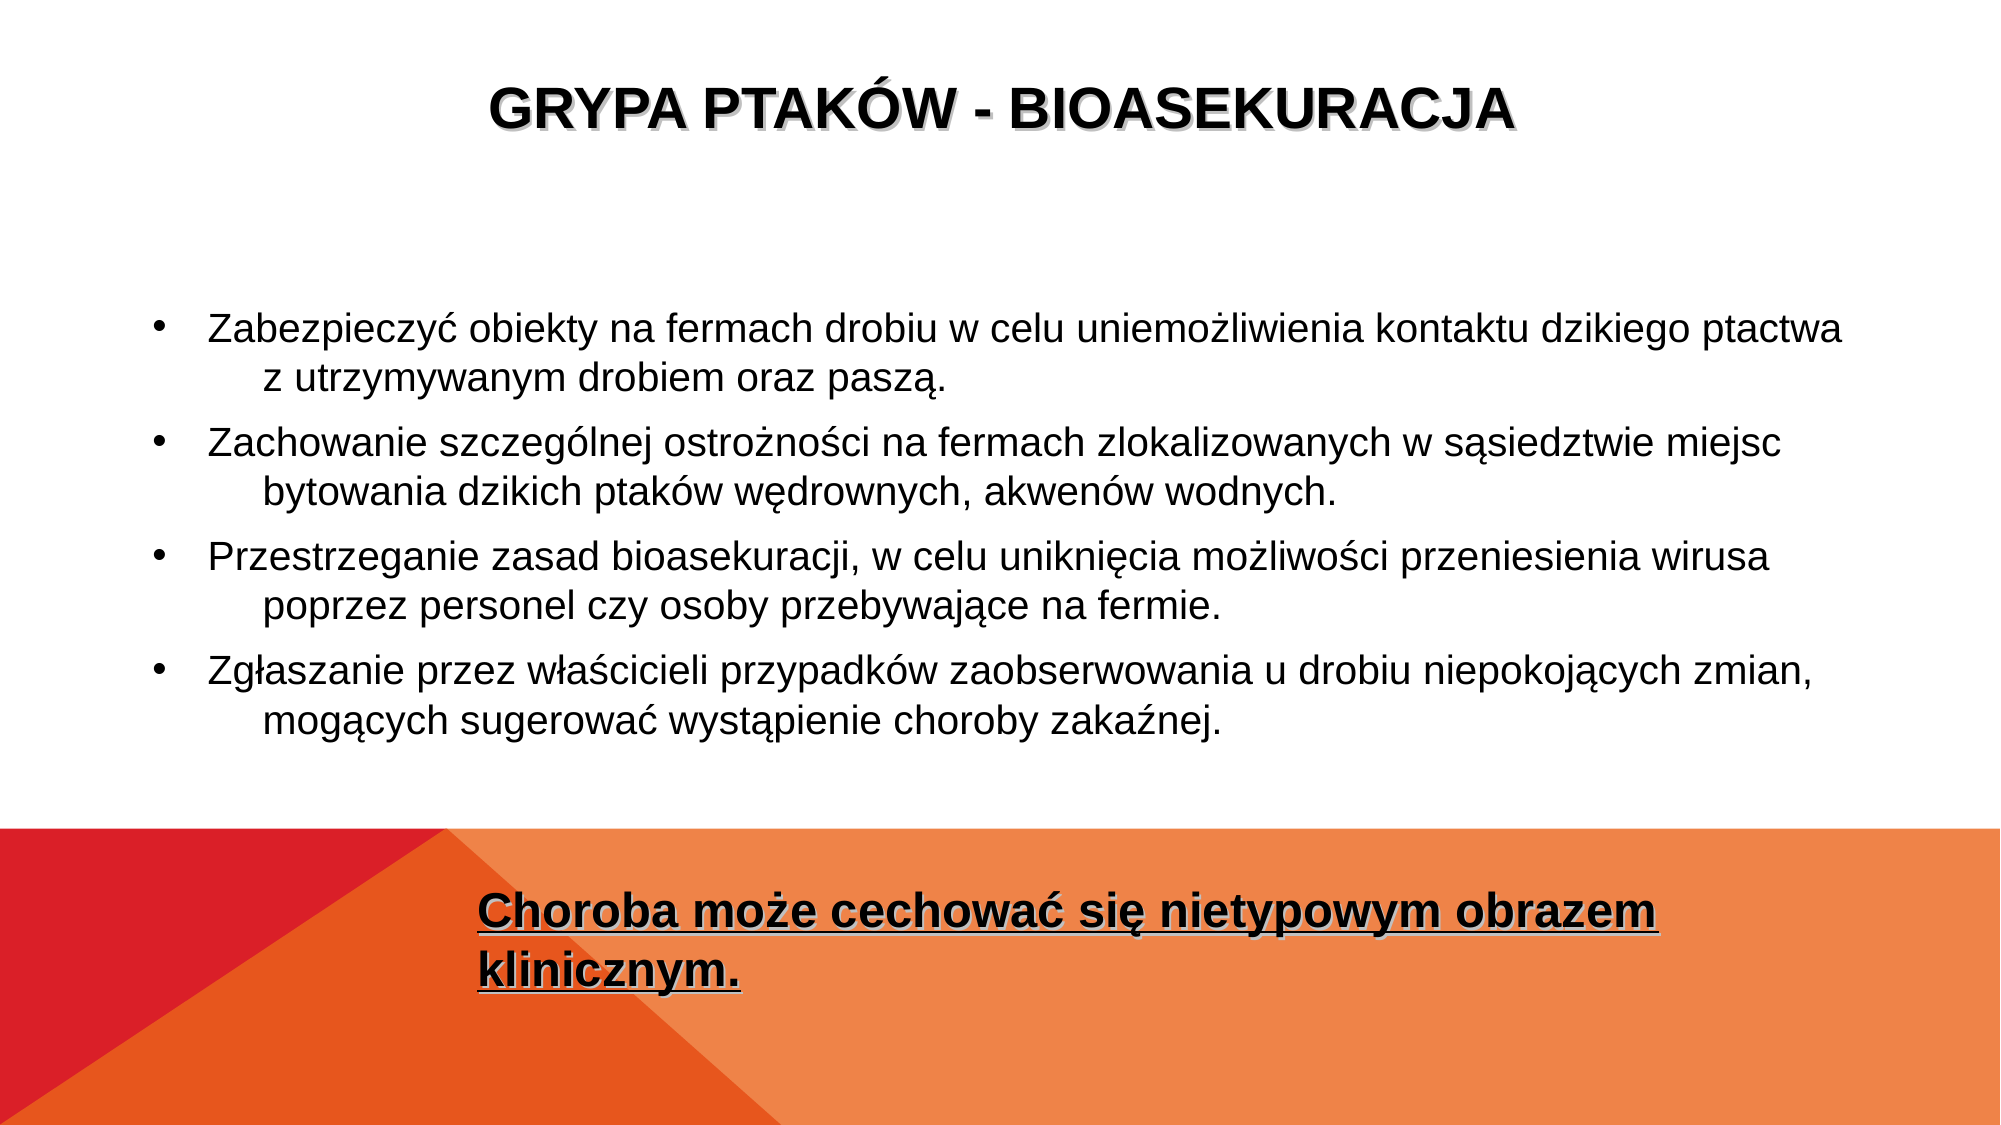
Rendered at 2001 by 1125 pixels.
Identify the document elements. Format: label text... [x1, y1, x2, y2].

list Zabezpieczyć obiekty na fermach drobiu w celu uniemożliwienia kontaktu dzikiego ptactwa z utrzymywanym drobiem oraz paszą. Zachowanie szczególnej ostrożności na fermach zlokalizowanych w sąsiedztwie miejsc bytowania dzikich ptaków wędrownych, akwenów wodnych. Przestrzeganie zasad bioasekuracji, w celu uniknięcia możliwości przeniesienia wirusa poprzez personel czy osoby przebywające na fermie. Zgłaszanie przez właścicieli przypadków zaobserwowania u drobiu niepokojących zmian, mogących sugerować wystąpienie choroby zakaźnej. Choroba może cechować się nietypowym obrazem klinicznym. [137, 293, 1863, 1008]
title GRYPA PTAKÓW - bioasekuracja [180, 60, 1825, 150]
